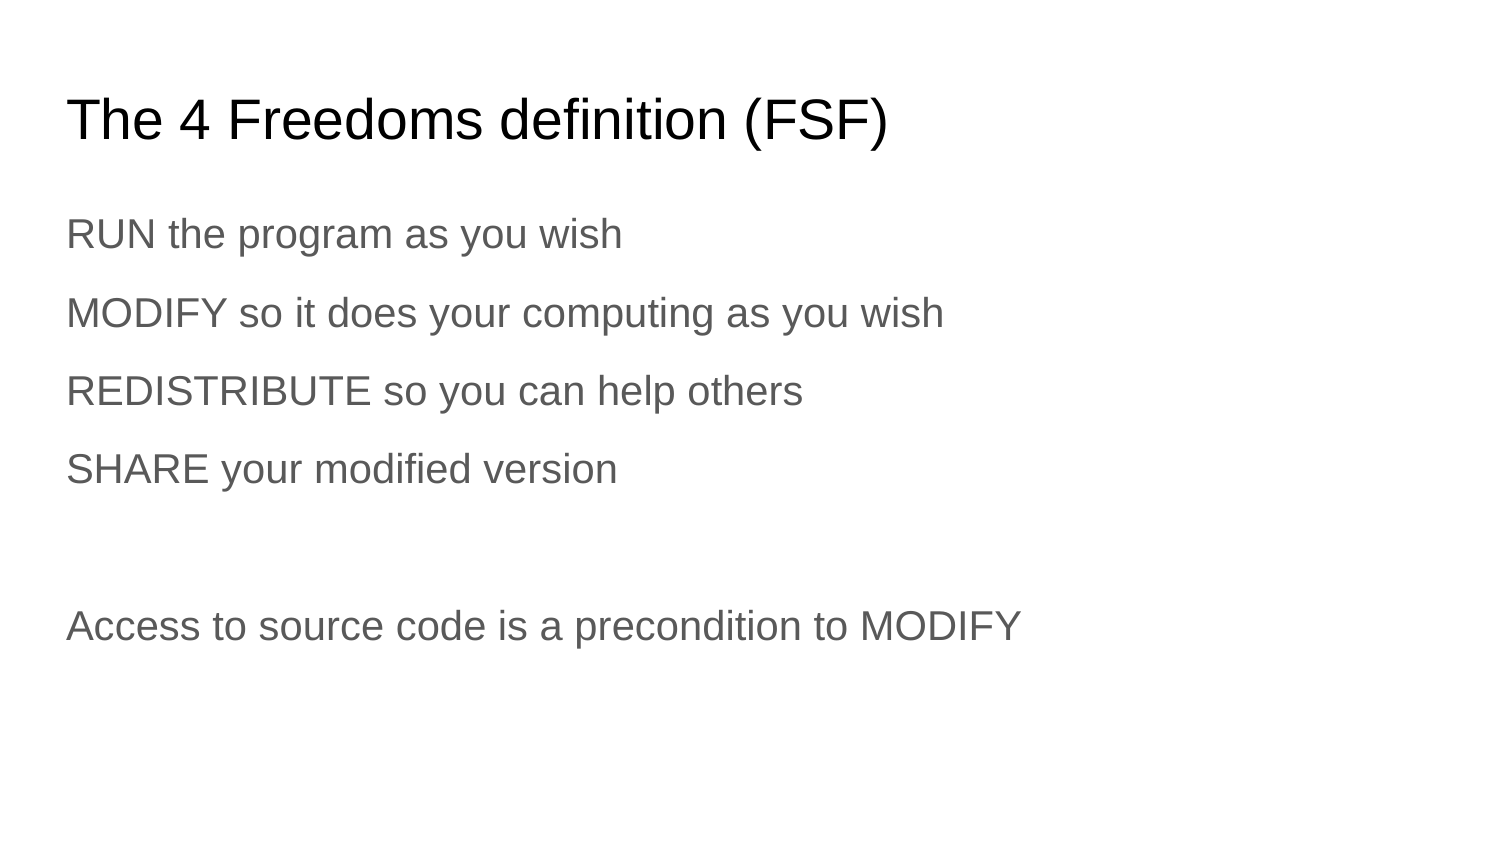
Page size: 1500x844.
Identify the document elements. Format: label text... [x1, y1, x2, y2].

title The 4 Freedoms definition (FSF) [51, 72, 1449, 167]
list RUN the program as you wish MODIFY so it does your computing as you wish REDISTRIBUTE so you can help others SHARE your modified version Access to source code is a precondition to MODIFY [51, 189, 1449, 750]
